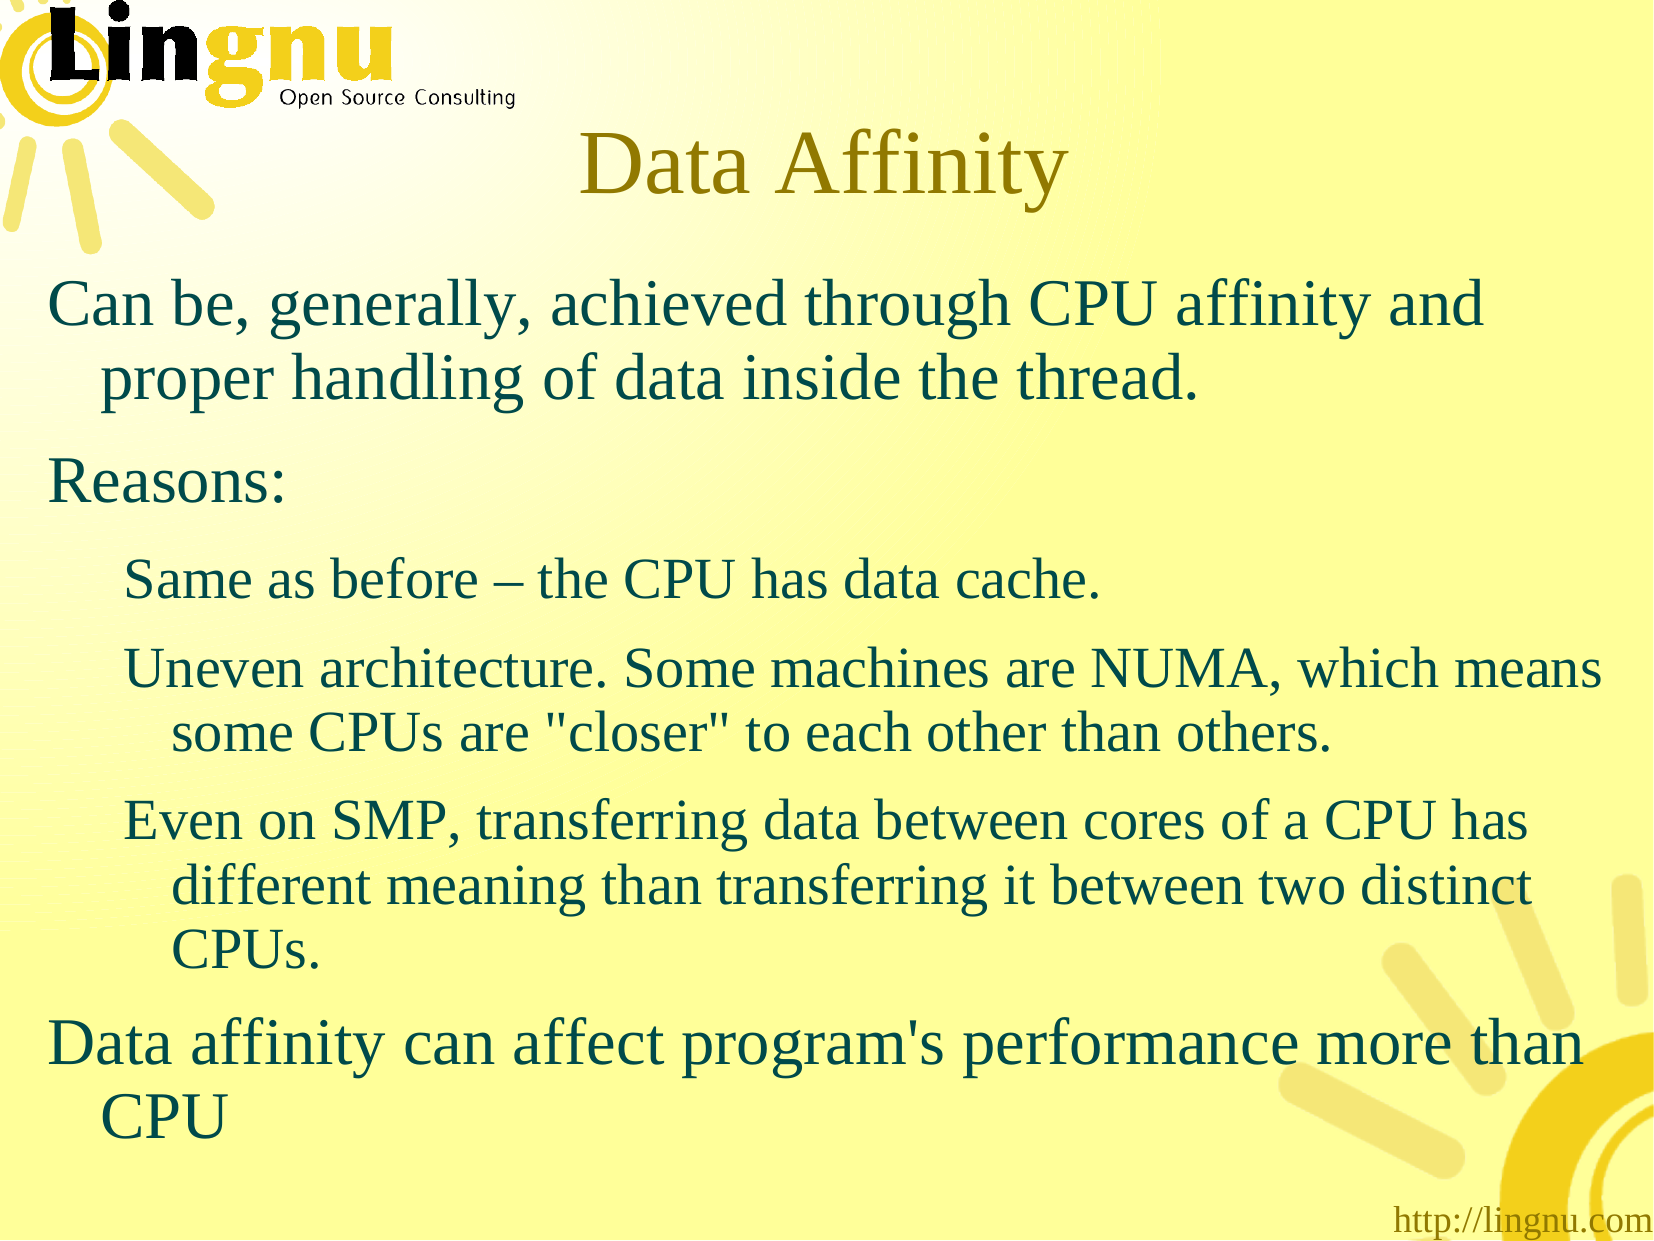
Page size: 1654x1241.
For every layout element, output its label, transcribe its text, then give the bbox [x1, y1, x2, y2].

picture [0, 0, 516, 256]
title Data Affinity [118, 58, 1531, 265]
picture [1256, 871, 1654, 1241]
list Can be, generally, achieved through CPU affinity and proper handling of data inside the thread. Reasons: Same as before – the CPU has data cache. Uneven architecture. Some machines are NUMA, which means some CPUs are "closer" to each other than others. Even on SMP, transferring data between cores of a CPU has different meaning than transferring it between two distinct CPUs. Data affinity can affect program's performance more than CPU [29, 265, 1625, 1211]
